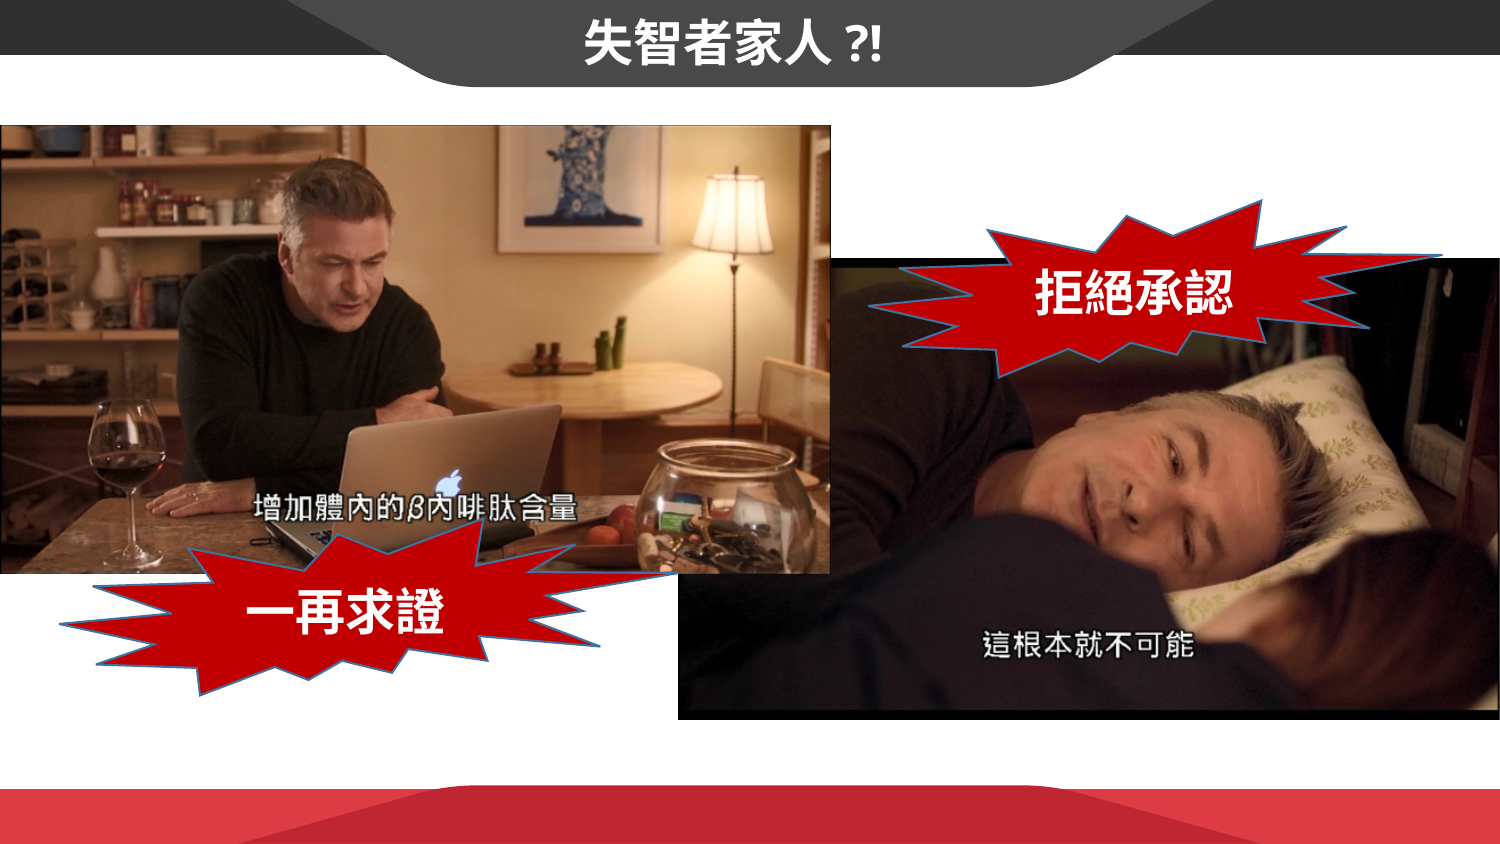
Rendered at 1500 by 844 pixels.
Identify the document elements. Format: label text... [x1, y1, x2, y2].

text_box 拒絕承認 [868, 200, 1443, 378]
text_box 一再求證 [59, 518, 679, 696]
text_box [0, 785, 1500, 844]
picture [0, 125, 1500, 720]
text_box [0, 0, 1500, 88]
text_box 失智者家人?! [568, 4, 925, 81]
